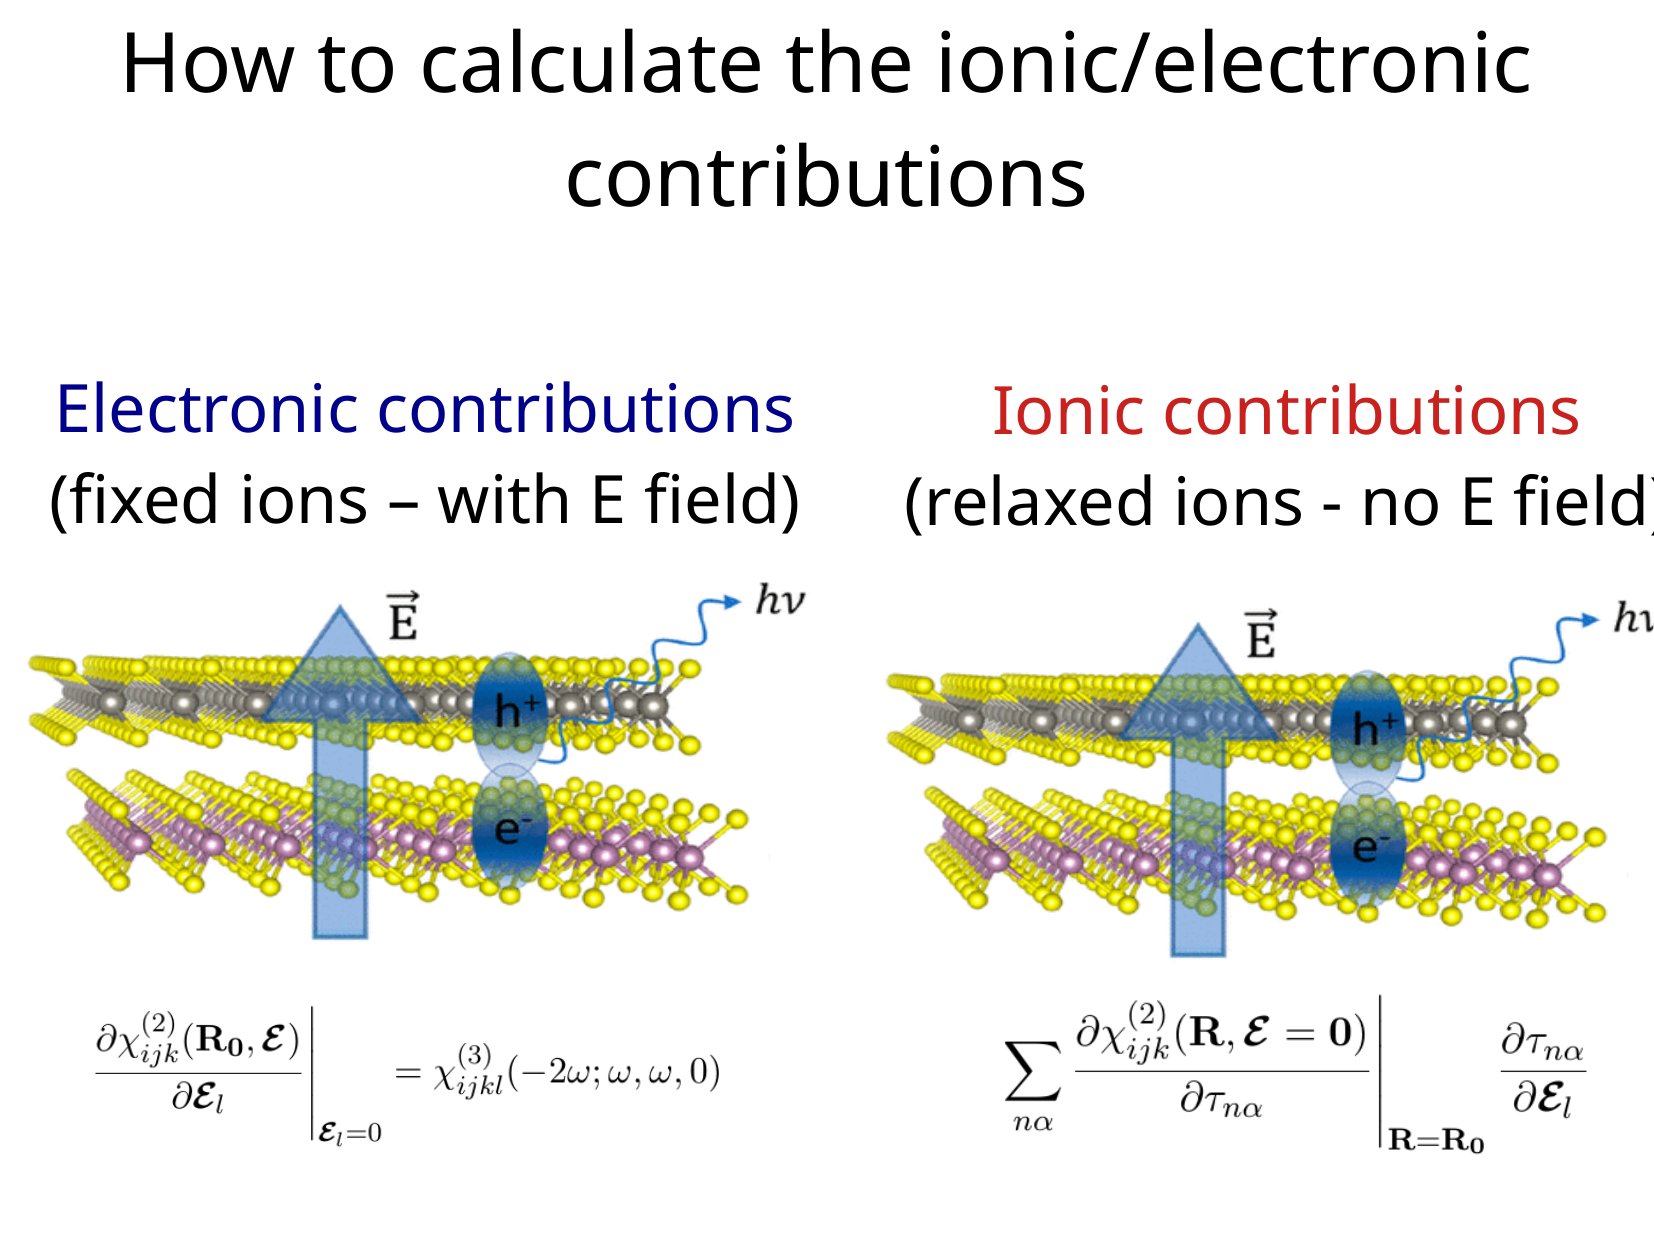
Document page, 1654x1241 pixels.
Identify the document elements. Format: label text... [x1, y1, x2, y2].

picture [70, 992, 736, 1158]
text_box Ionic contributions (relaxed ions - no E field) [885, 356, 1654, 562]
title How to calculate the ionic/electronic contributions [82, 0, 1571, 237]
picture [998, 992, 1595, 1163]
text_box Electronic contributions (fixed ions – with E field) [0, 354, 851, 656]
picture [16, 572, 1654, 969]
